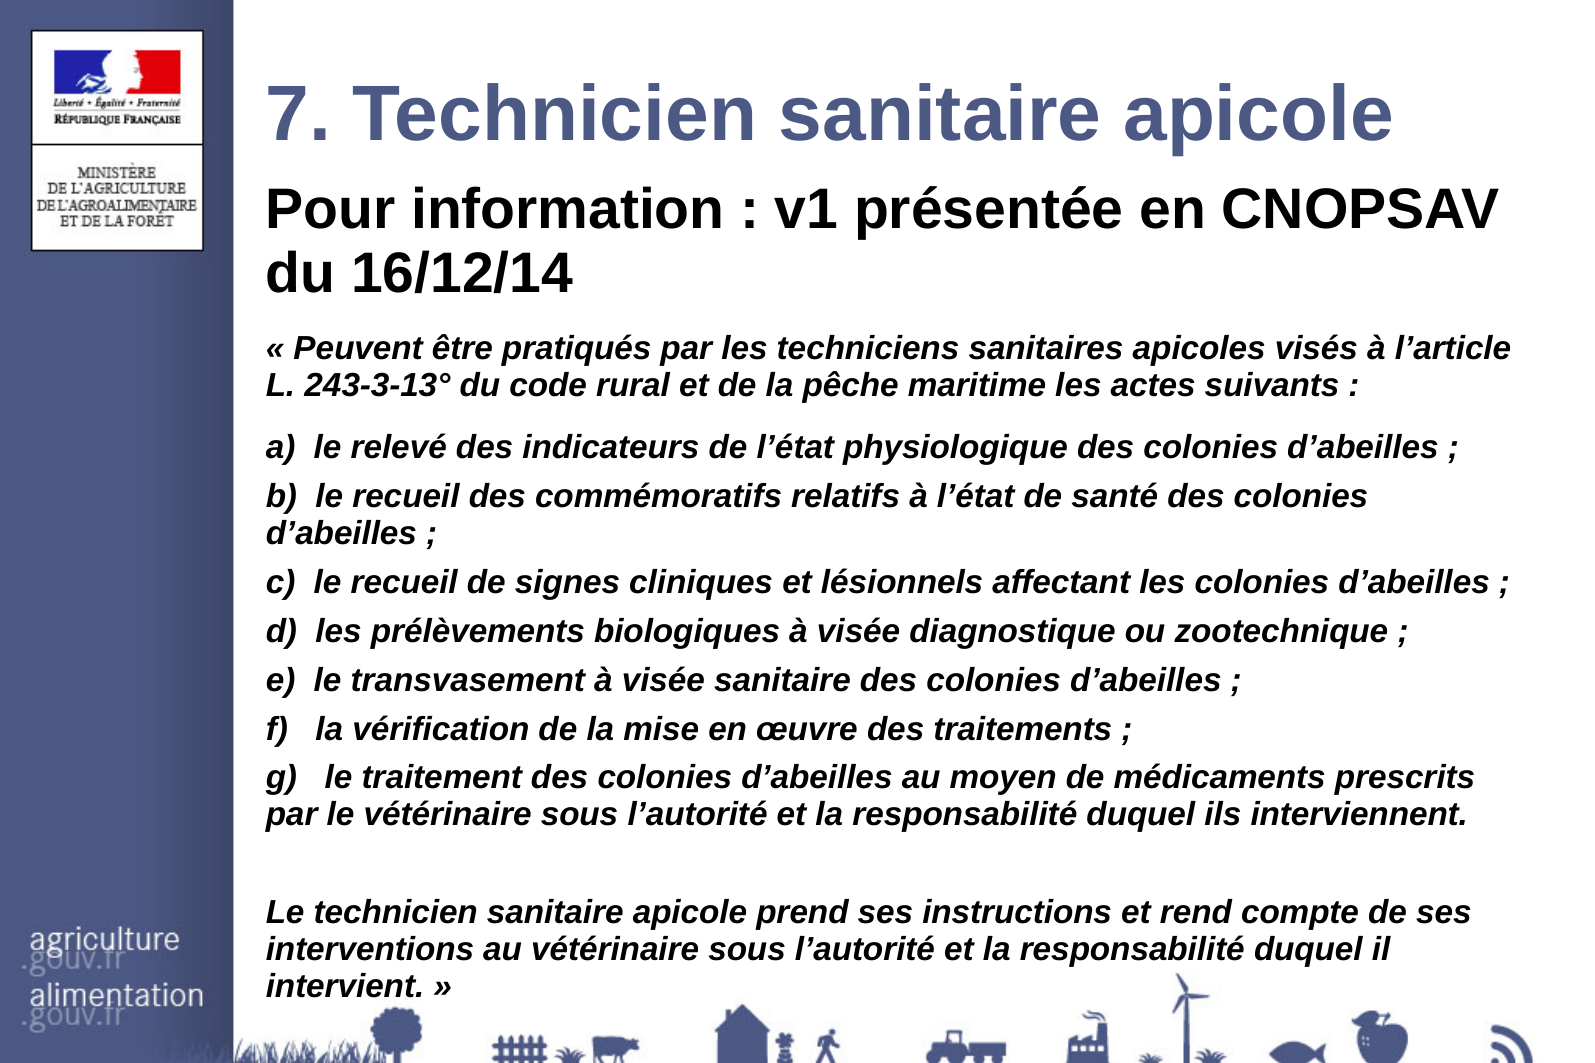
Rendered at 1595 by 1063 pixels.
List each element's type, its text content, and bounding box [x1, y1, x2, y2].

picture [0, 0, 1595, 1063]
title 7. Technicien sanitaire apicole [265, 49, 1536, 177]
list Pour information : v1 présentée en CNOPSAV du 16/12/14 « Peuvent être pratiqués par les techniciens sanitaires apicoles visés à l’article L. 243-3-13° du code rural et de la pêche maritime les actes suivants : a) le relevé des indicateurs de l’état physiologique des colonies d’abeilles ; b) le recueil des commémoratifs relatifs à l’état de santé des colonies d’abeilles ; c) le recueil de signes cliniques et lésionnels affectant les colonies d’abeilles ; d) les prélèvements biologiques à visée diagnostique ou zootechnique ; e) le transvasement à visée sanitaire des colonies d’abeilles ; f) la vérification de la mise en œuvre des traitements ; g) le traitement des colonies d’abeilles au moyen de médicaments prescrits par le vétérinaire sous l’autorité et la responsabilité duquel ils interviennent. Le technicien sanitaire apicole prend ses instructions et rend compte de ses interventions au vétérinaire sous l’autorité et la responsabilité duquel il intervient. » [265, 177, 1536, 1019]
